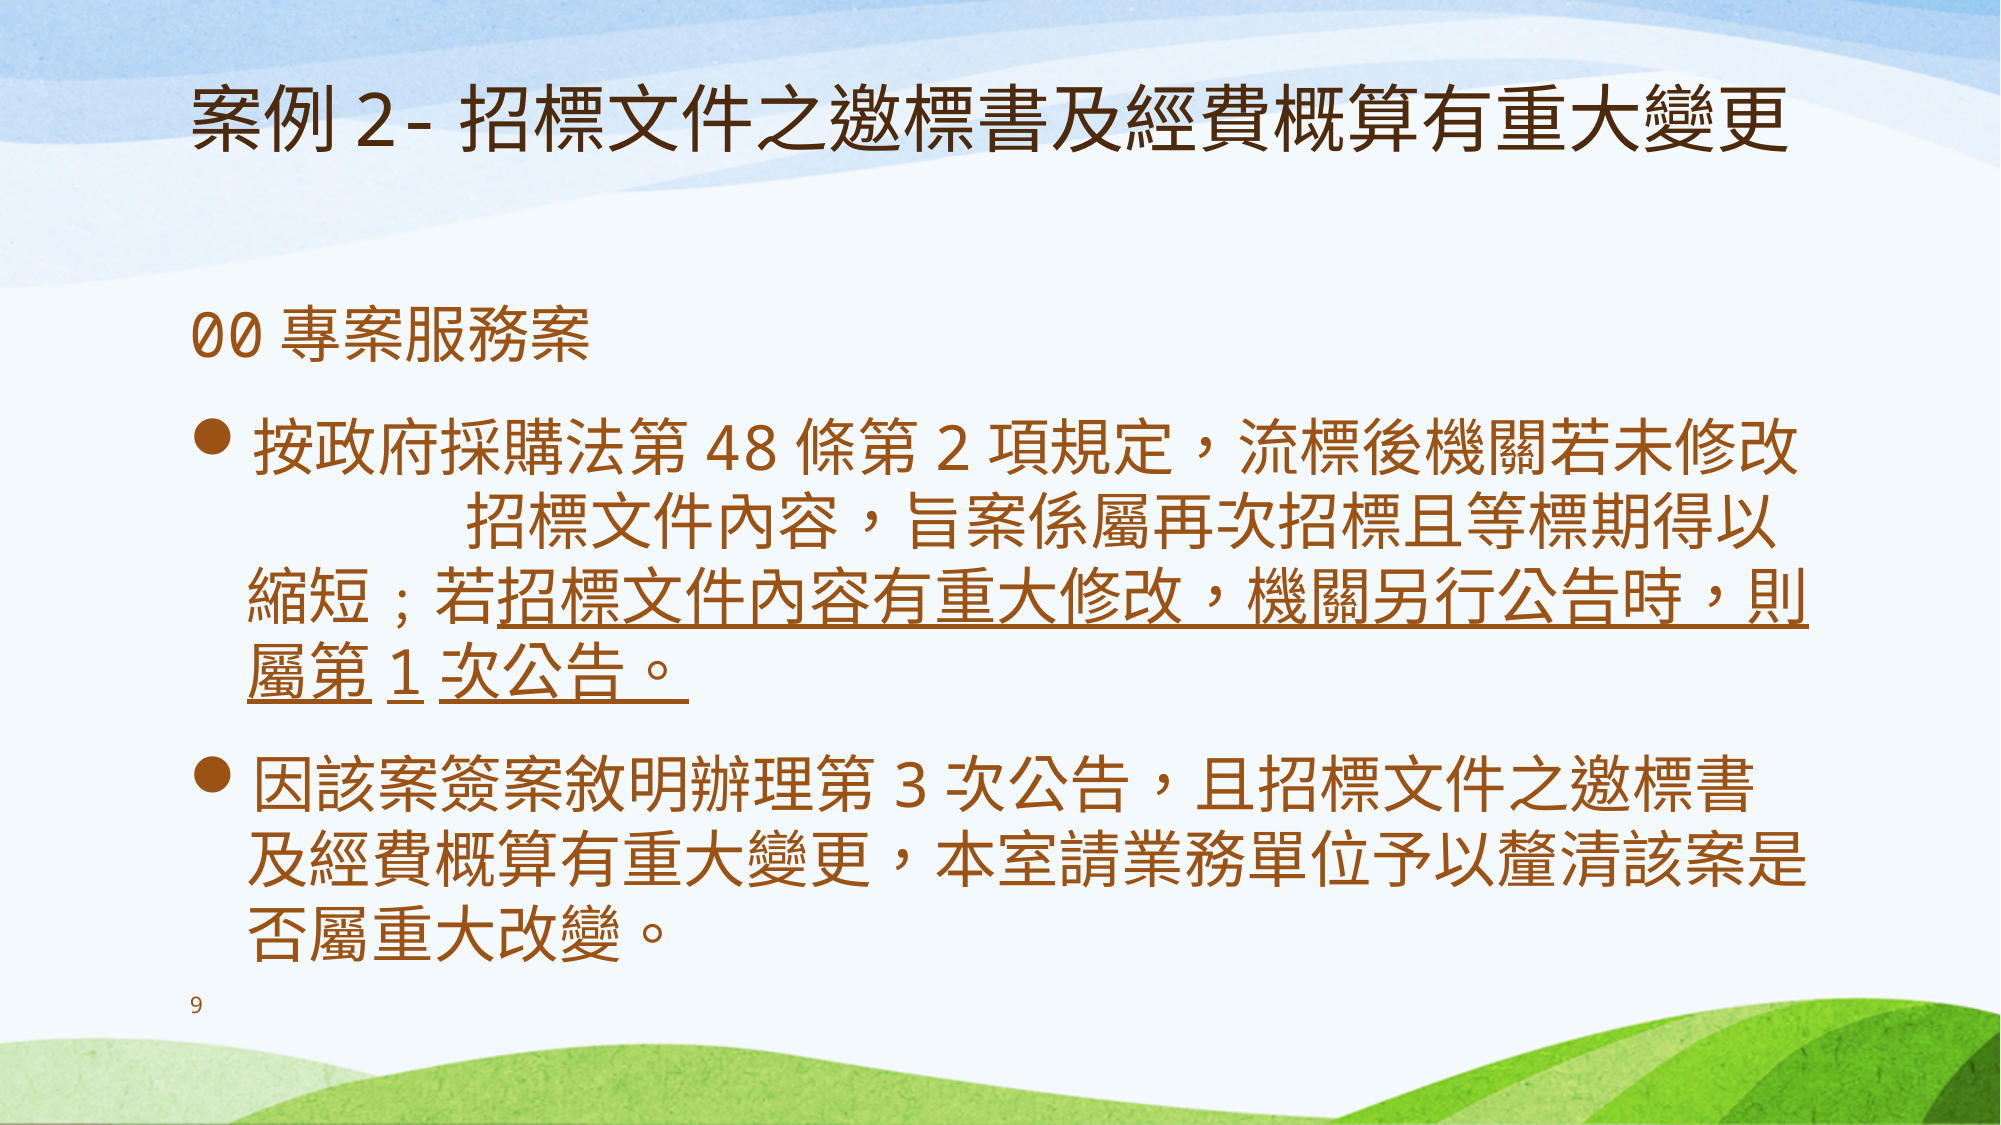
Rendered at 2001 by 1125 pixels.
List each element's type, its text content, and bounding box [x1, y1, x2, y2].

list 00專案服務案 按政府採購法第48條第2項規定，流標後機關若未修改 招標文件內容，旨案係屬再次招標且等標期得以縮短﹔若招標文件內容有重大修改，機關另行公告時，則屬第1次公告。 因該案簽案敘明辦理第3次公告，且招標文件之邀標書及經費概算有重大變更，本室請業務單位予以釐清該案是否屬重大改變。 [174, 287, 1825, 982]
title 案例2-招標文件之邀標書及經費概算有重大變更 [174, 50, 1825, 250]
picture [0, 0, 2001, 1125]
slide_number <編號> [174, 987, 300, 1025]
